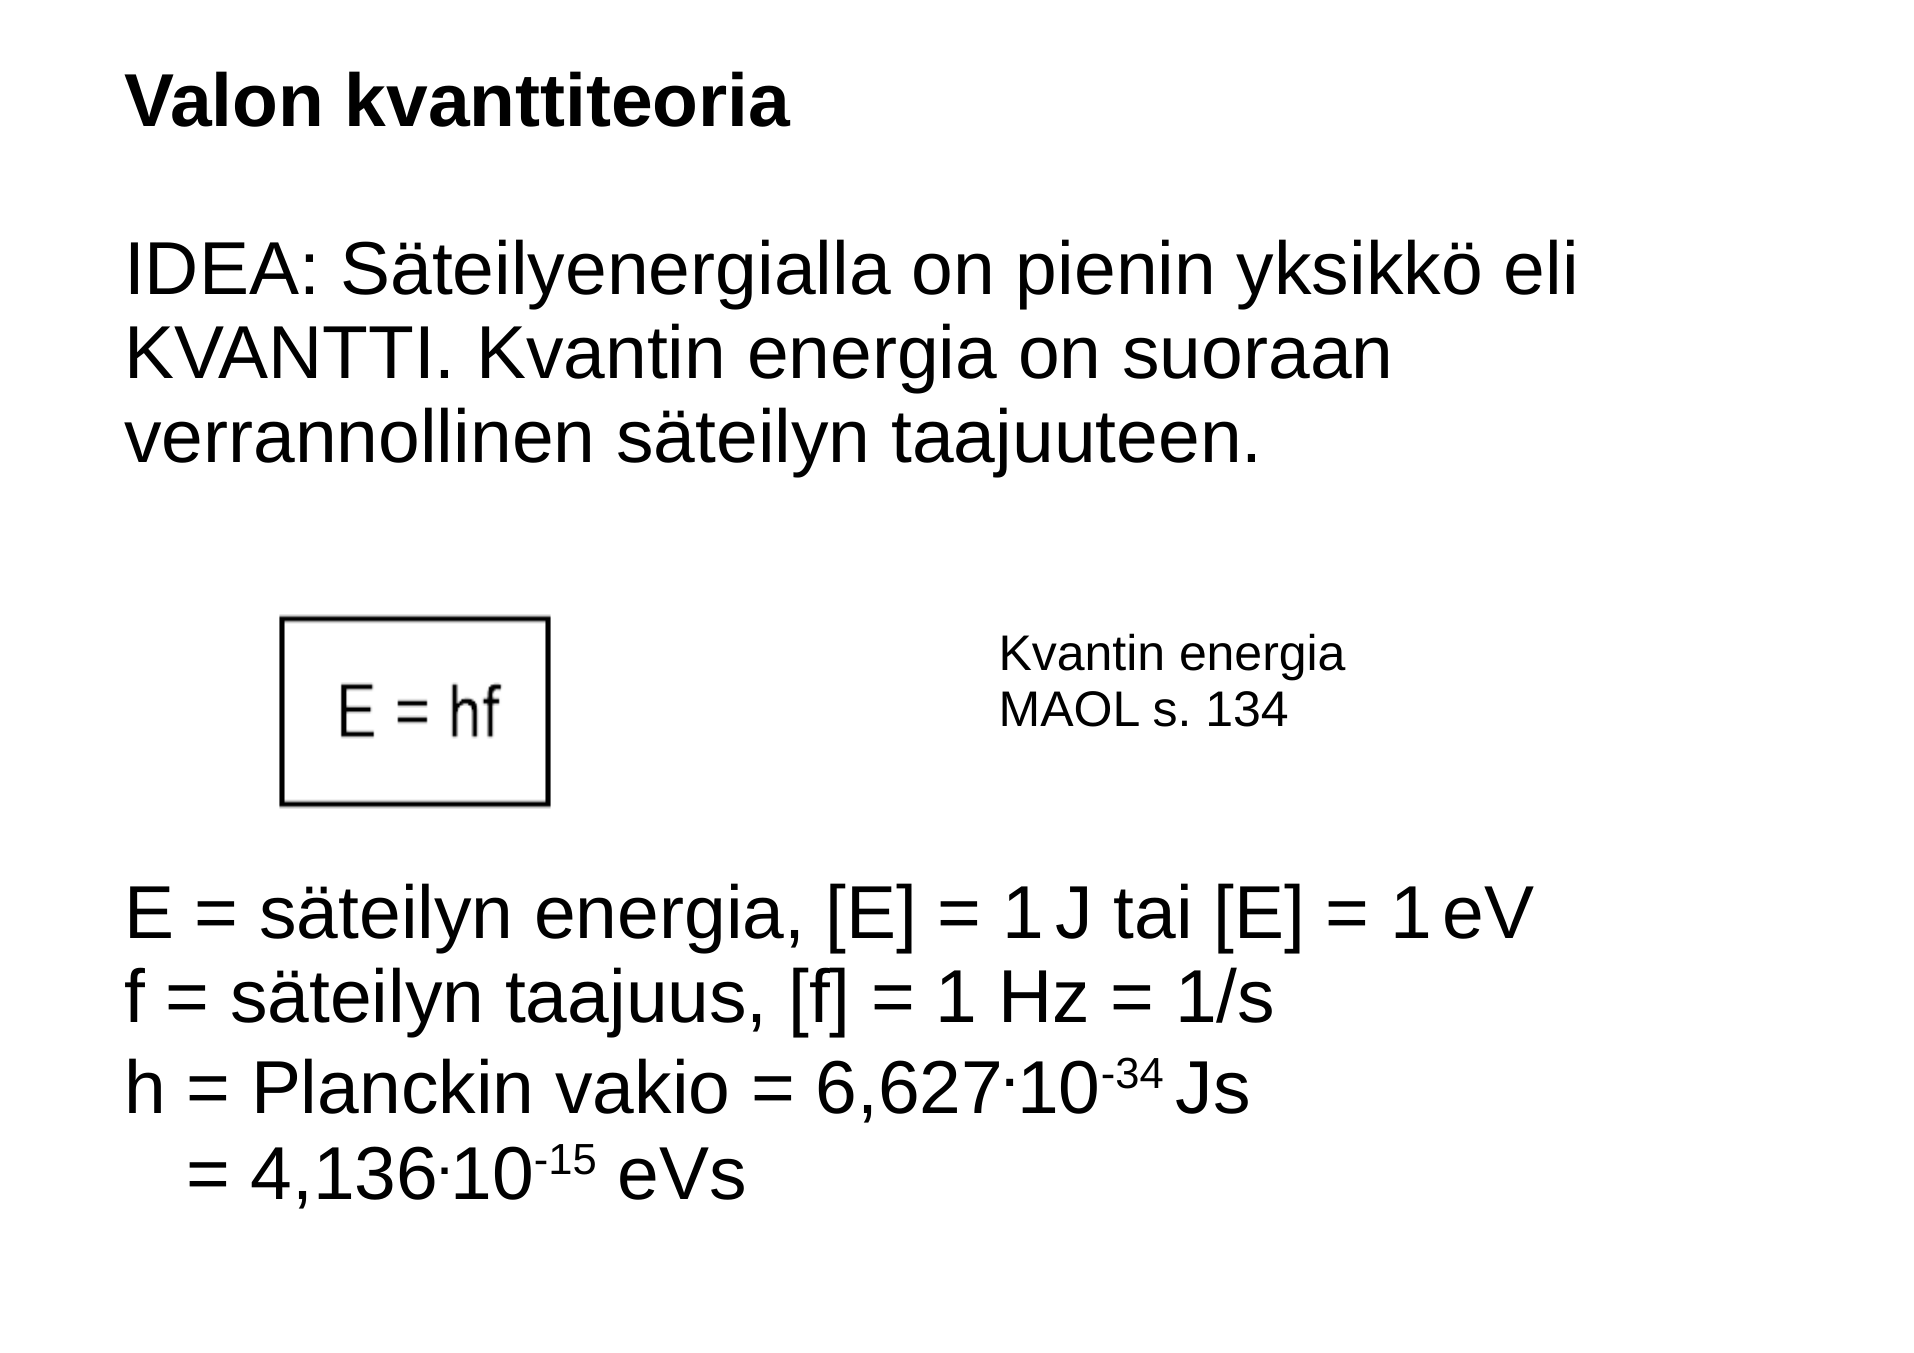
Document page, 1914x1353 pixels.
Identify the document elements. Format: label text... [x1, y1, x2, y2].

text_box Kvantin energia MAOL s. 134 [983, 618, 1572, 812]
picture [254, 577, 711, 838]
text_box Valon kvanttiteoria IDEA: Säteilyenergialla on pienin yksikkö eli KVANTTI. Kvantin energia on suoraan verrannollinen säteilyn taajuuteen. [109, 51, 1790, 526]
text_box E = säteilyn energia, [E] = 1 J tai [E] = 1 eV f = säteilyn taajuus, [f] = 1 Hz = 1/s h = Planckin vakio = 6,627.10-34 Js = 4,136.10-15 eVs [109, 862, 1846, 1347]
